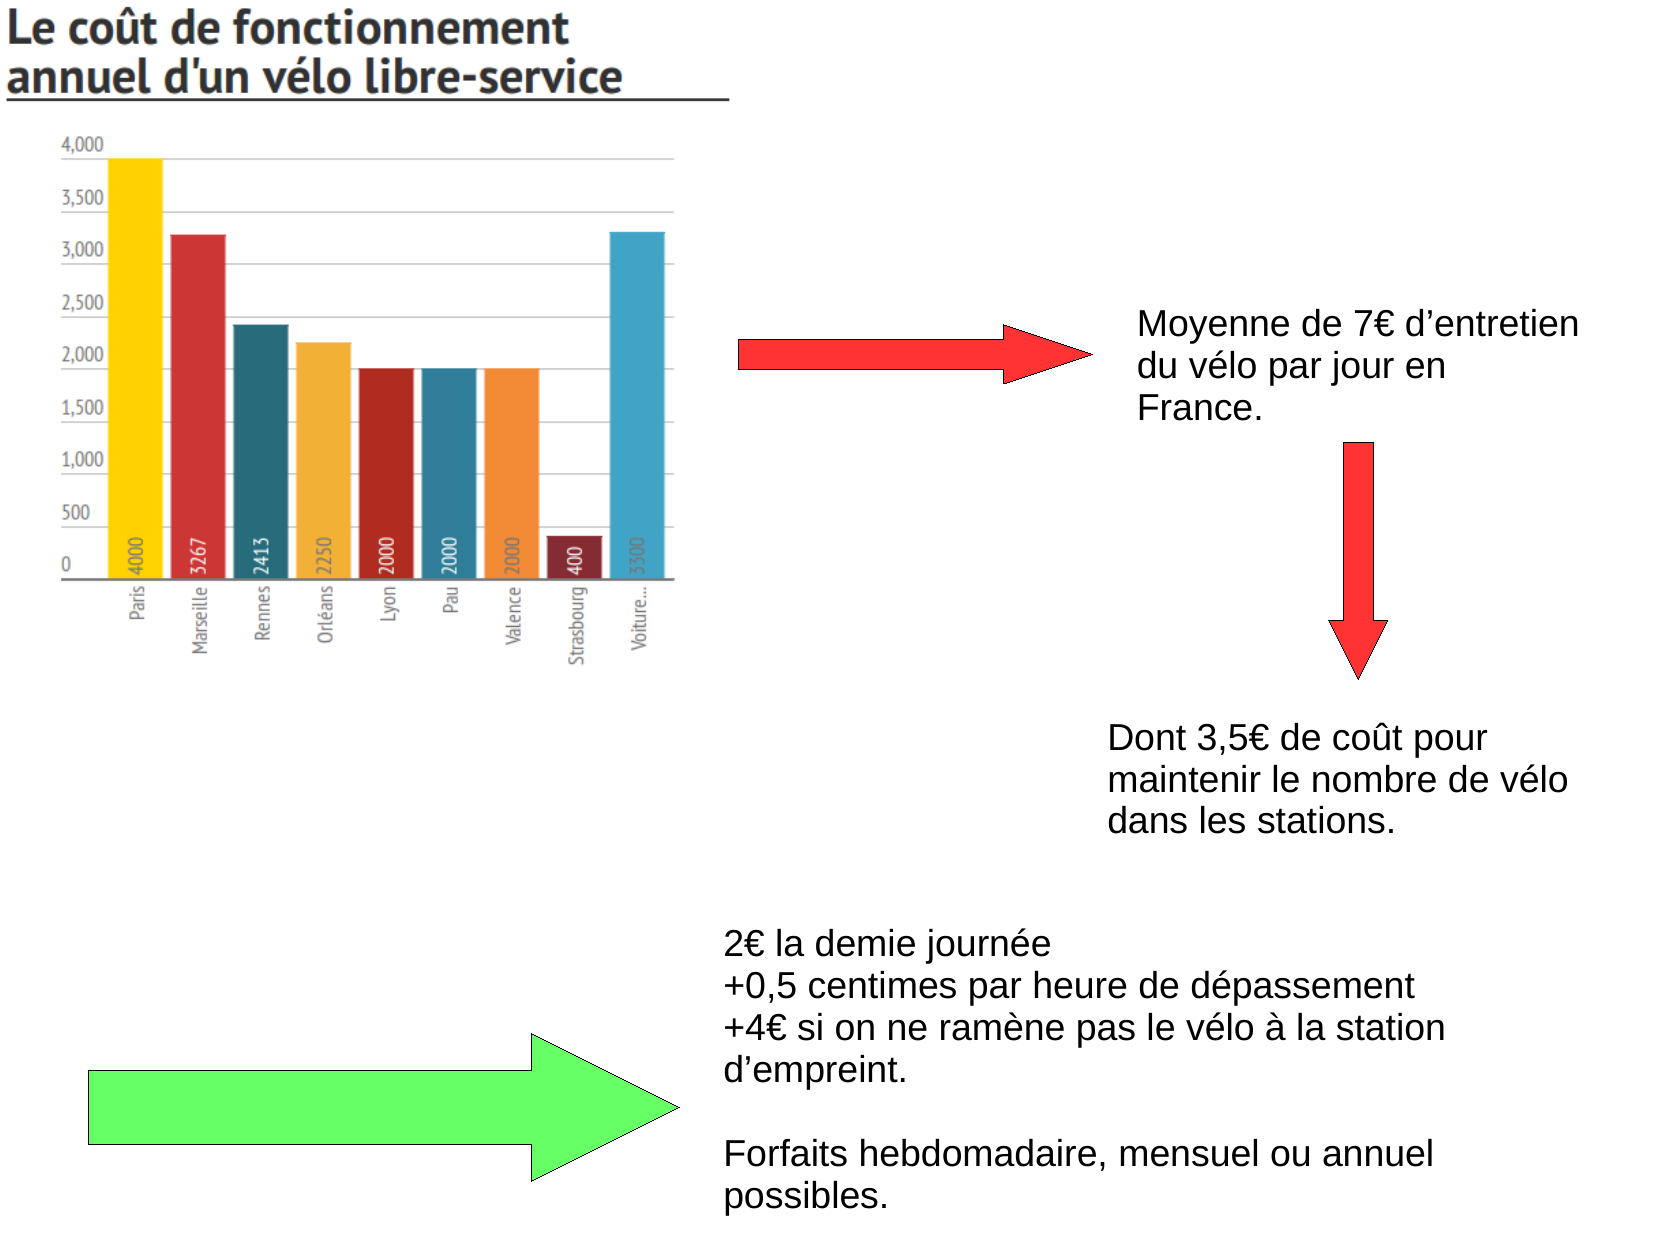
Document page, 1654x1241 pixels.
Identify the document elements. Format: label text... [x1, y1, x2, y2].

text_box Moyenne de 7€ d’entretien du vélo par jour en France. [1122, 295, 1595, 437]
text_box Dont 3,5€ de coût pour maintenir le nombre de vélo dans les stations. [1092, 708, 1625, 850]
text_box [738, 324, 1093, 384]
picture [4, 0, 739, 686]
text_box 2€ la demie journée +0,5 centimes par heure de dépassement +4€ si on ne ramène pas le vélo à la station d’empreint. Forfaits hebdomadaire, mensuel ou annuel possibles. [708, 915, 1625, 1225]
text_box [88, 1033, 680, 1182]
text_box [1328, 442, 1388, 680]
